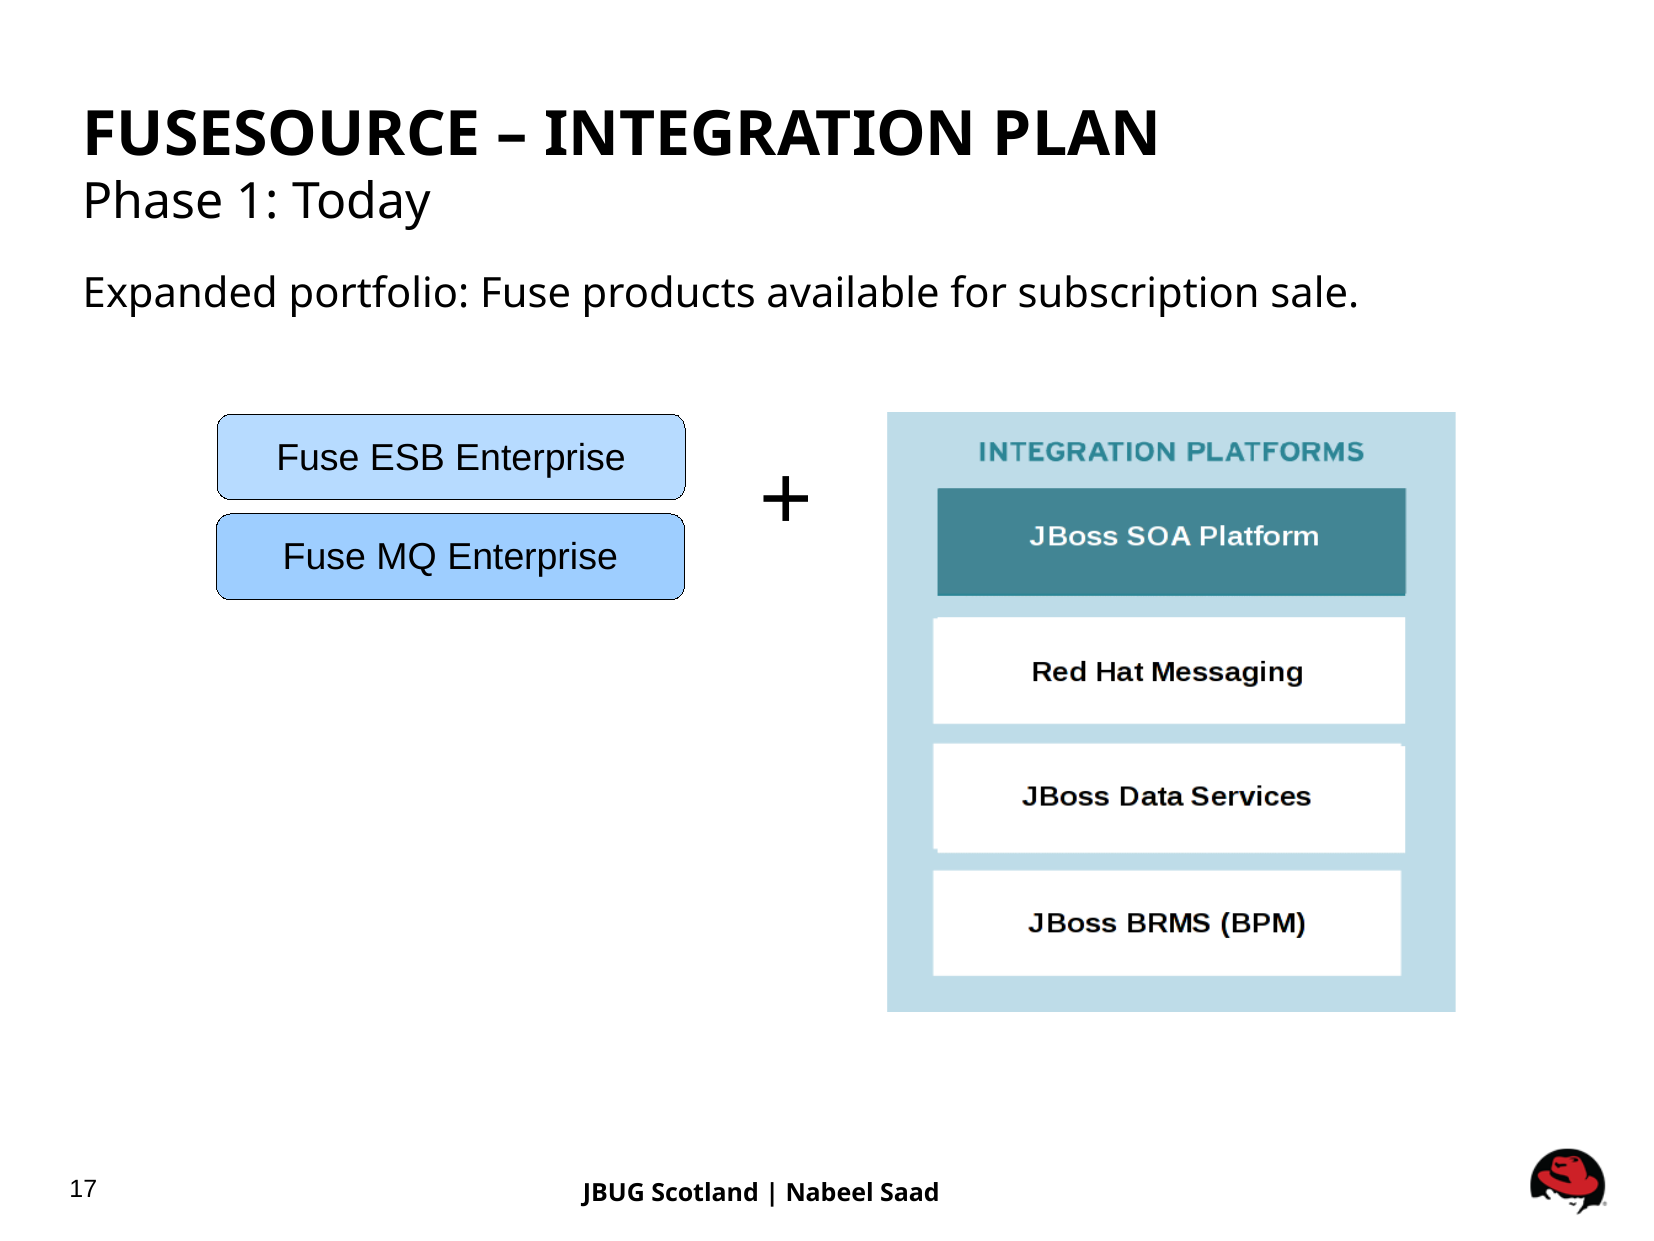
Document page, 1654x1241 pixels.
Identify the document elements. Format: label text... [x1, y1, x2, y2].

list Phase 1: Today Expanded portfolio: Fuse products available for subscription sale. [82, 226, 1546, 1125]
picture [886, 412, 1457, 1013]
title FUSESOURCE – INTEGRATION PLAN [82, 37, 1571, 226]
text_box + [745, 439, 821, 571]
text_box Fuse MQ Enterprise [216, 513, 685, 600]
picture [1529, 1146, 1613, 1224]
text_box Fuse ESB Enterprise [217, 414, 686, 500]
